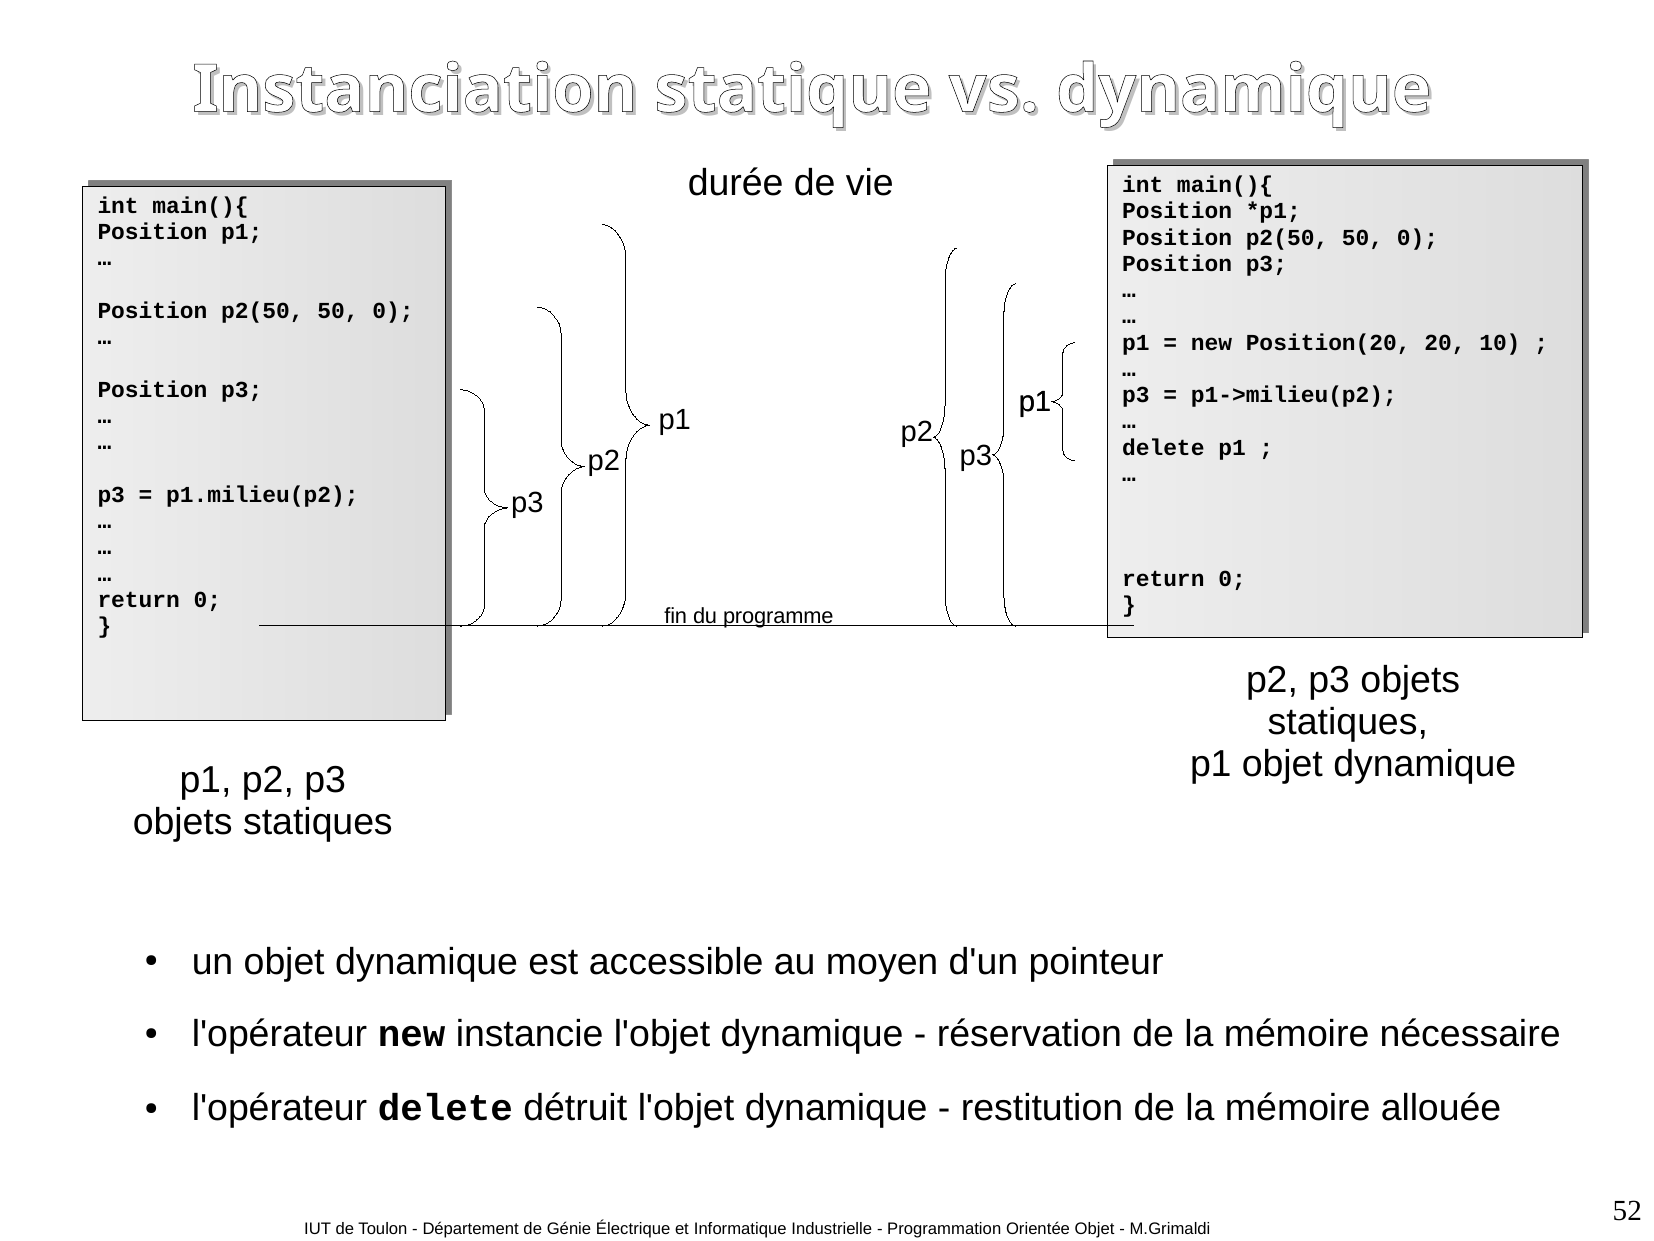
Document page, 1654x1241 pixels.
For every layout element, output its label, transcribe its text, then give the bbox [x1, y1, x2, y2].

text_box p1 [1003, 377, 1067, 426]
text_box p2 [572, 437, 636, 485]
text_box p1 [643, 395, 706, 444]
text_box p2 [885, 407, 948, 456]
text_box durée de vie [673, 153, 909, 223]
text_box p1, p2, p3 objets statiques [118, 751, 414, 851]
text_box un objet dynamique est accessible au moyen d'un pointeur l'opérateur new instancie l'objet dynamique - réservation de la mémoire nécessaire l'opérateur delete détruit l'objet dynamique - restitution de la mémoire allouée [129, 933, 1576, 1140]
text_box p3 [944, 431, 1008, 479]
text_box int main(){ Position *p1; Position p2(50, 50, 0); Position p3; … … p1 = new Position(20, 20, 10) ; … p3 = p1->milieu(p2); … delete p1 ; … return 0; } [1107, 165, 1583, 638]
text_box int main(){ Position p1; … Position p2(50, 50, 0); … Position p3; … … p3 = p1.milieu(p2); … … … return 0; } [82, 186, 446, 721]
text_box fin du programme [649, 596, 849, 636]
title Instanciation statique vs. dynamique [76, 0, 1565, 190]
text_box p3 [496, 478, 559, 526]
text_box p2, p3 objets statiques, p1 objet dynamique [1175, 651, 1560, 793]
